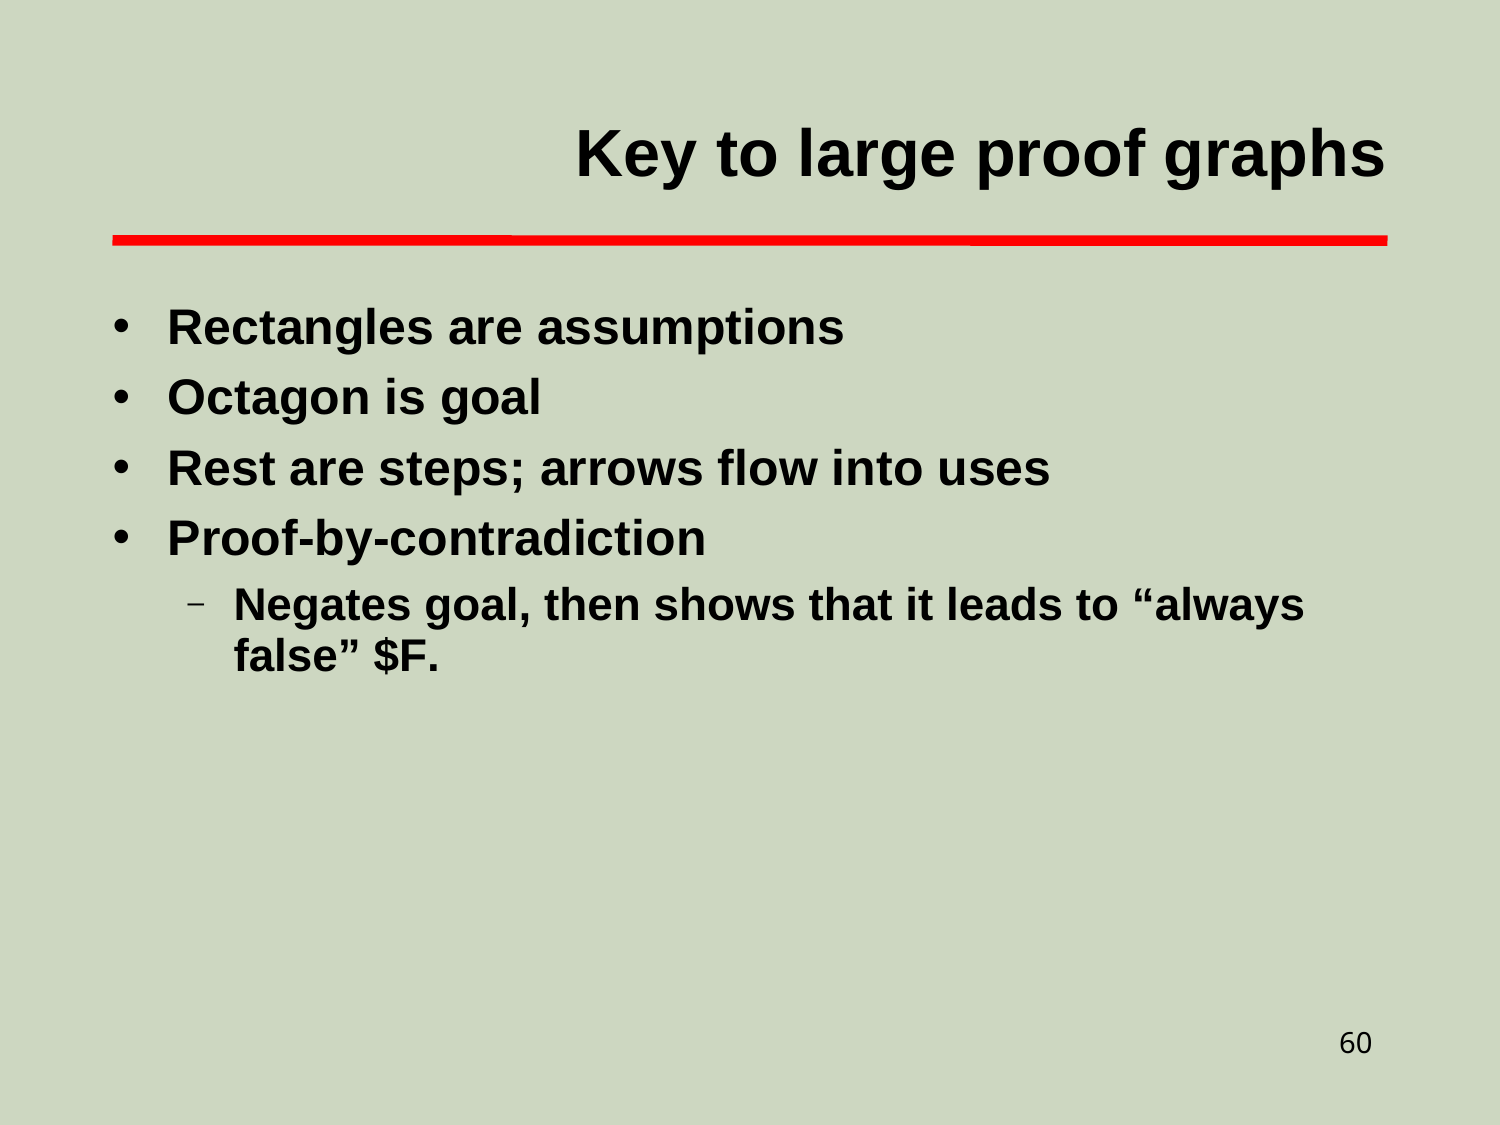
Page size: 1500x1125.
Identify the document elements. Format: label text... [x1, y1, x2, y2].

title Key to large proof graphs [124, 93, 1387, 216]
list Rectangles are assumptions Octagon is goal Rest are steps; arrows flow into uses Proof-by-contradiction Negates goal, then shows that it leads to “always false” $F. [112, 299, 1387, 1099]
